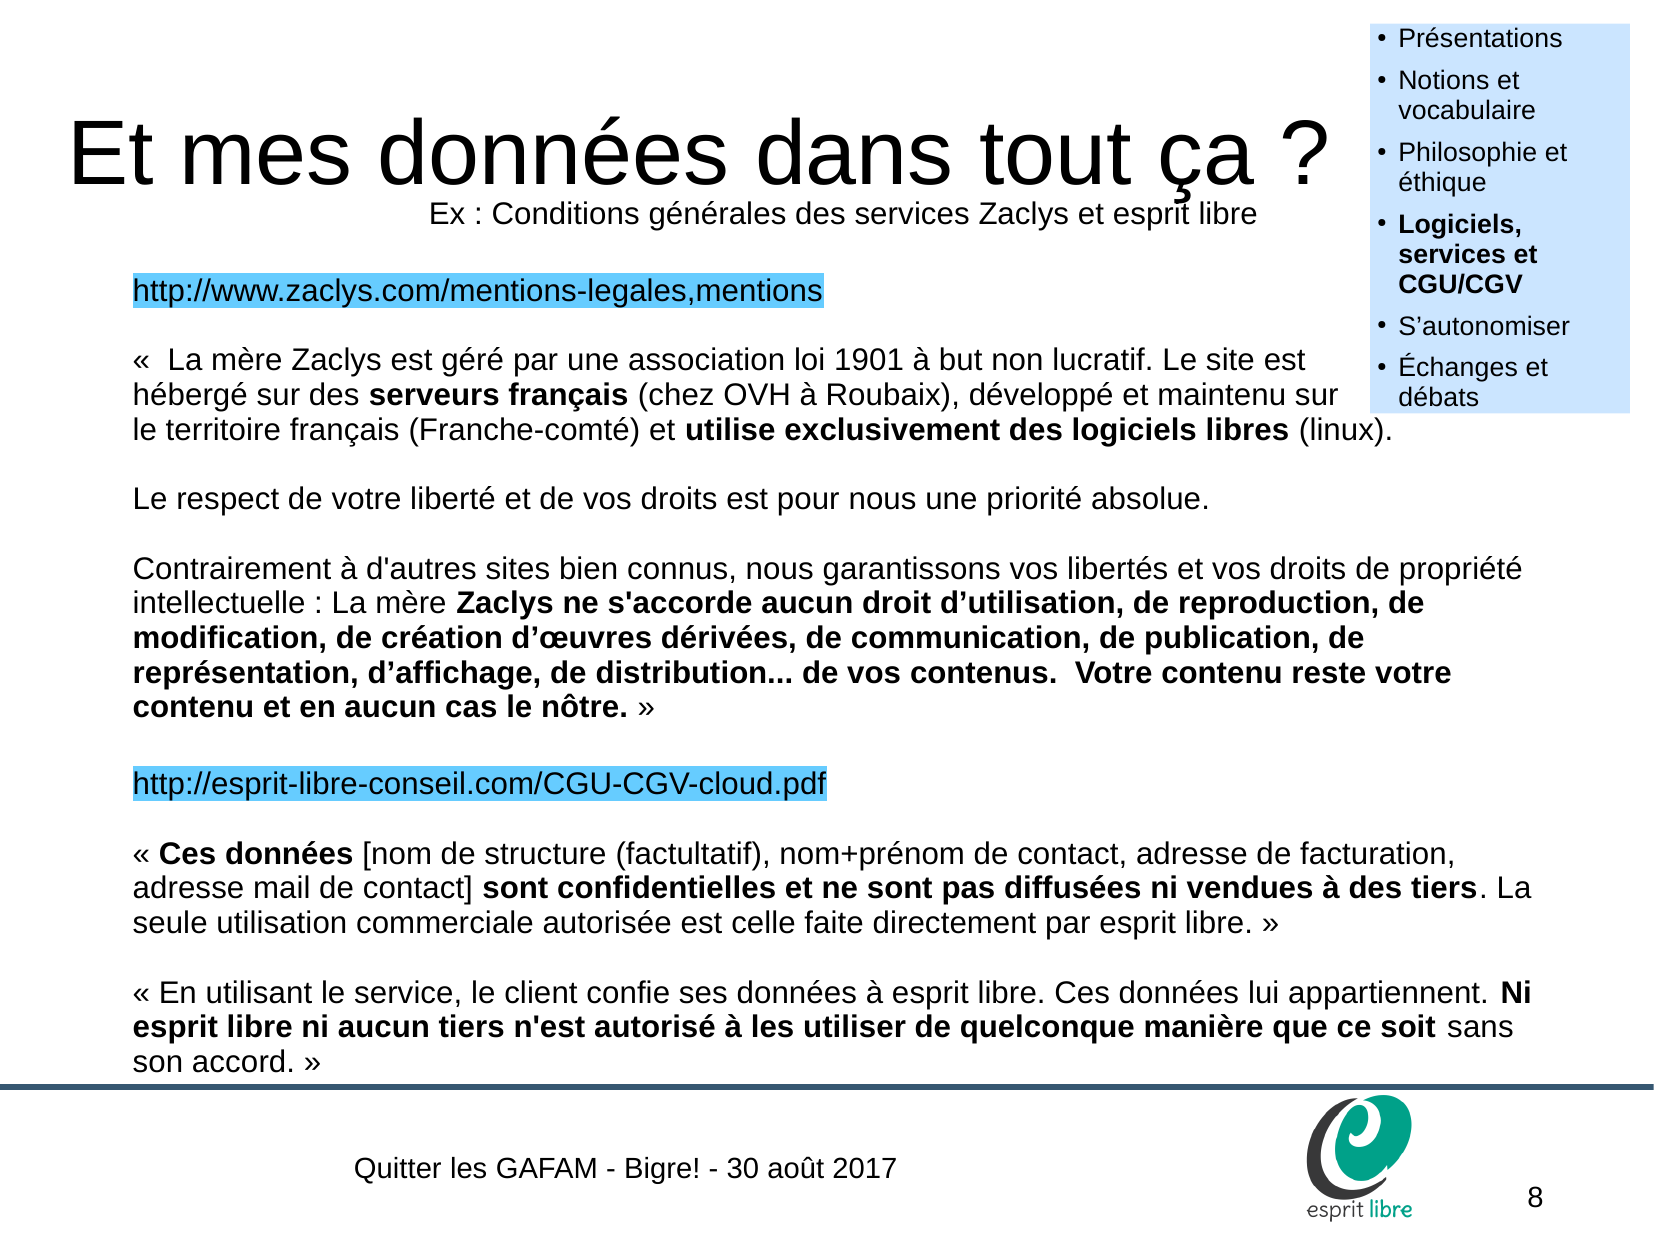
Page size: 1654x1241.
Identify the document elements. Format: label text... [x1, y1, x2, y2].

text_box Ex : Conditions générales des services Zaclys et esprit libre http://www.zaclys.com/mentions-legales,mentions « La mère Zaclys est géré par une association loi 1901 à but non lucratif. Le site est hébergé sur des serveurs français (chez OVH à Roubaix), développé et maintenu sur le territoire français (Franche-comté) et utilise exclusivement des logiciels libres (linux). Le respect de votre liberté et de vos droits est pour nous une priorité absolue. Contrairement à d'autres sites bien connus, nous garantissons vos libertés et vos droits de propriété intellectuelle : La mère Zaclys ne s'accorde aucun droit d’utilisation, de reproduction, de modification, de création d’œuvres dérivées, de communication, de publication, de représentation, d’affichage, de distribution... de vos contenus. Votre contenu reste votre contenu et en aucun cas le nôtre. » http://esprit-libre-conseil.com/CGU-CGV-cloud.pdf « Ces données [nom de structure (factultatif), nom+prénom de contact, adresse de facturation, adresse mail de contact] sont confidentielles et ne sont pas diffusées ni vendues à des tiers. La seule utilisation commerciale autorisée est celle faite directement par esprit libre. » « En utilisant le service, le client confie ses données à esprit libre. Ces données lui appartiennent. Ni esprit libre ni aucun tiers n'est autorisé à les utiliser de quelconque manière que ce soit sans son accord. » [82, 188, 1571, 1087]
picture [1293, 1092, 1424, 1223]
title Et mes données dans tout ça ? [5, 49, 1370, 257]
list Présentations Notions et vocabulaire Philosophie et éthique Logiciels, services et CGU/CGV S’autonomiser Échanges et débats [1370, 23, 1630, 414]
